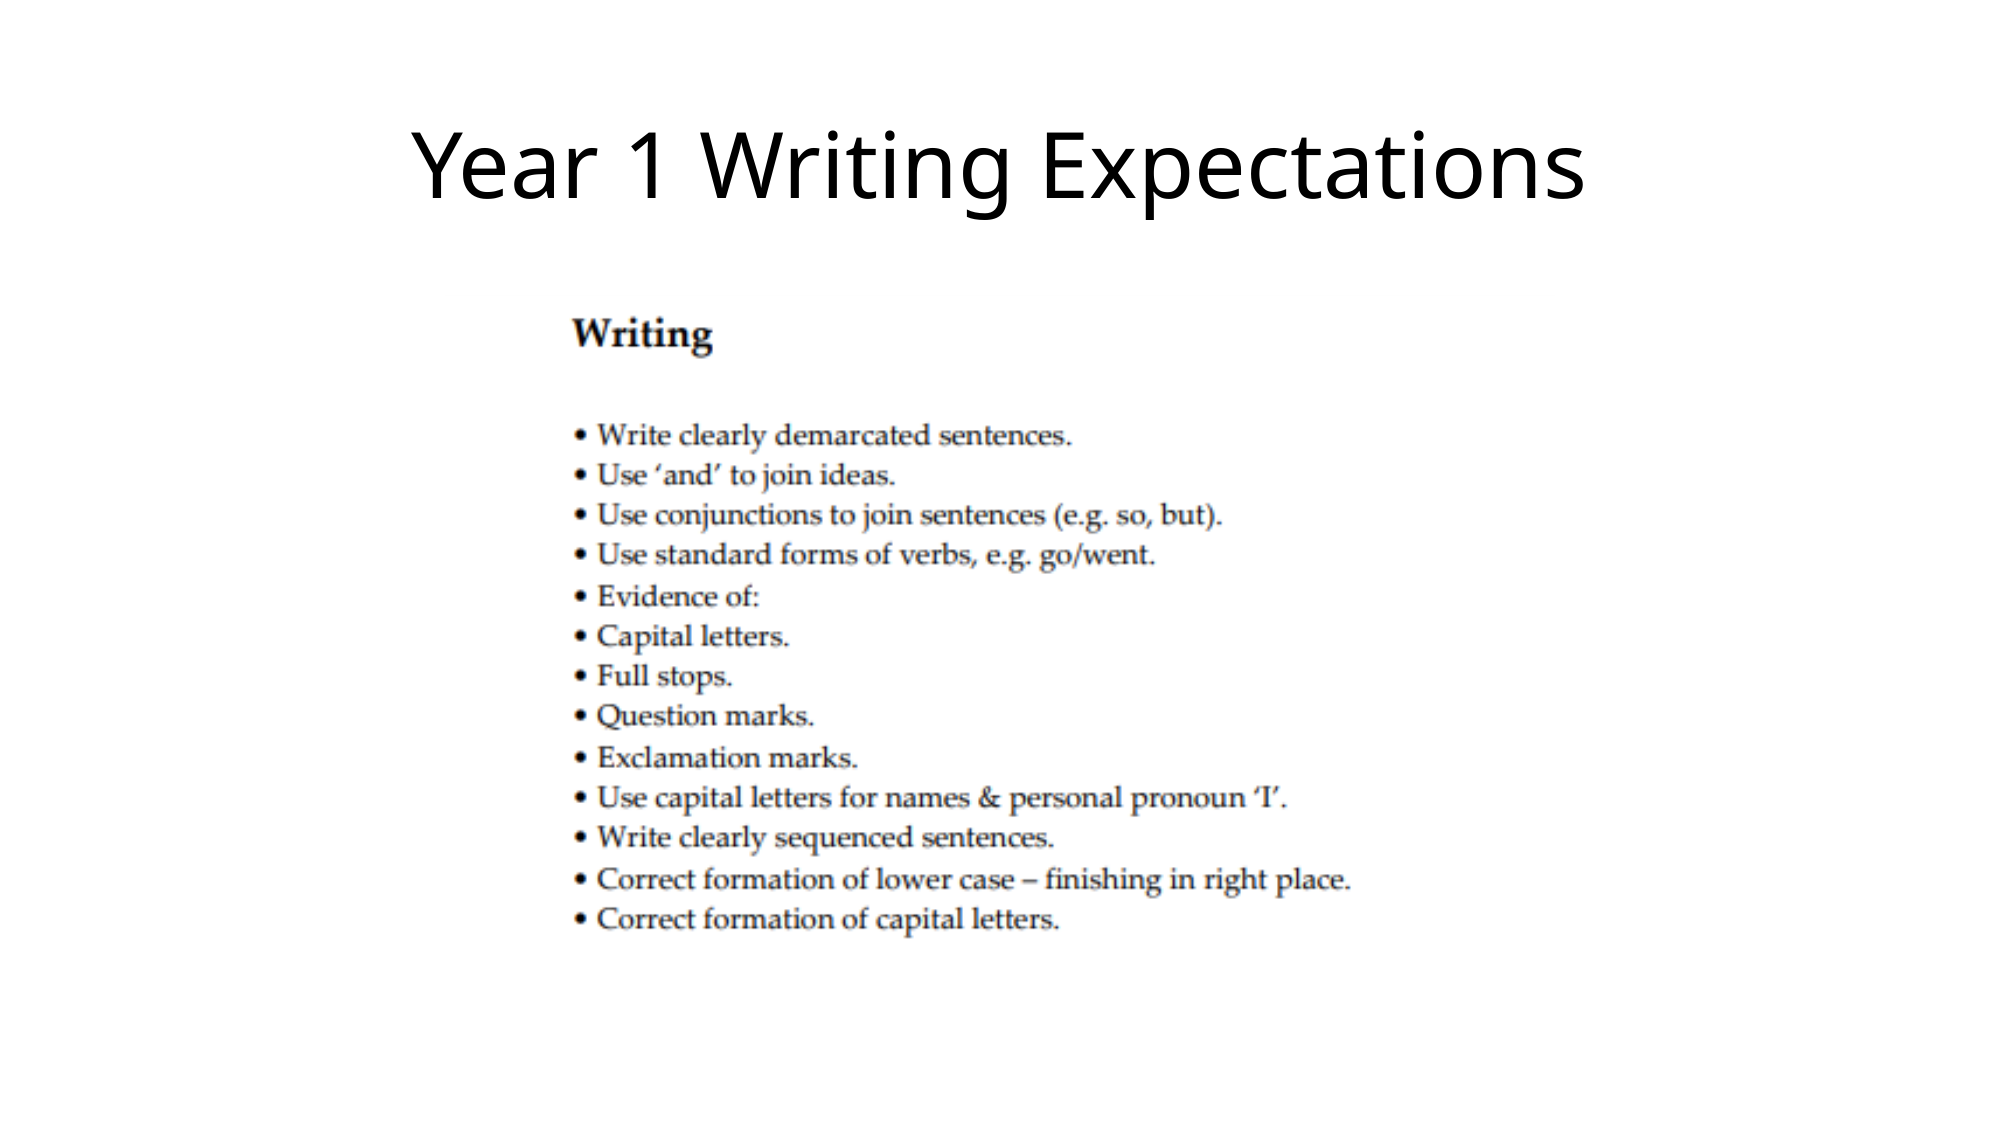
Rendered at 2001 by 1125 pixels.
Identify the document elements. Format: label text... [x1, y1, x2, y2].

picture [445, 295, 1555, 1066]
title Year 1 Writing Expectations [137, 59, 1863, 278]
